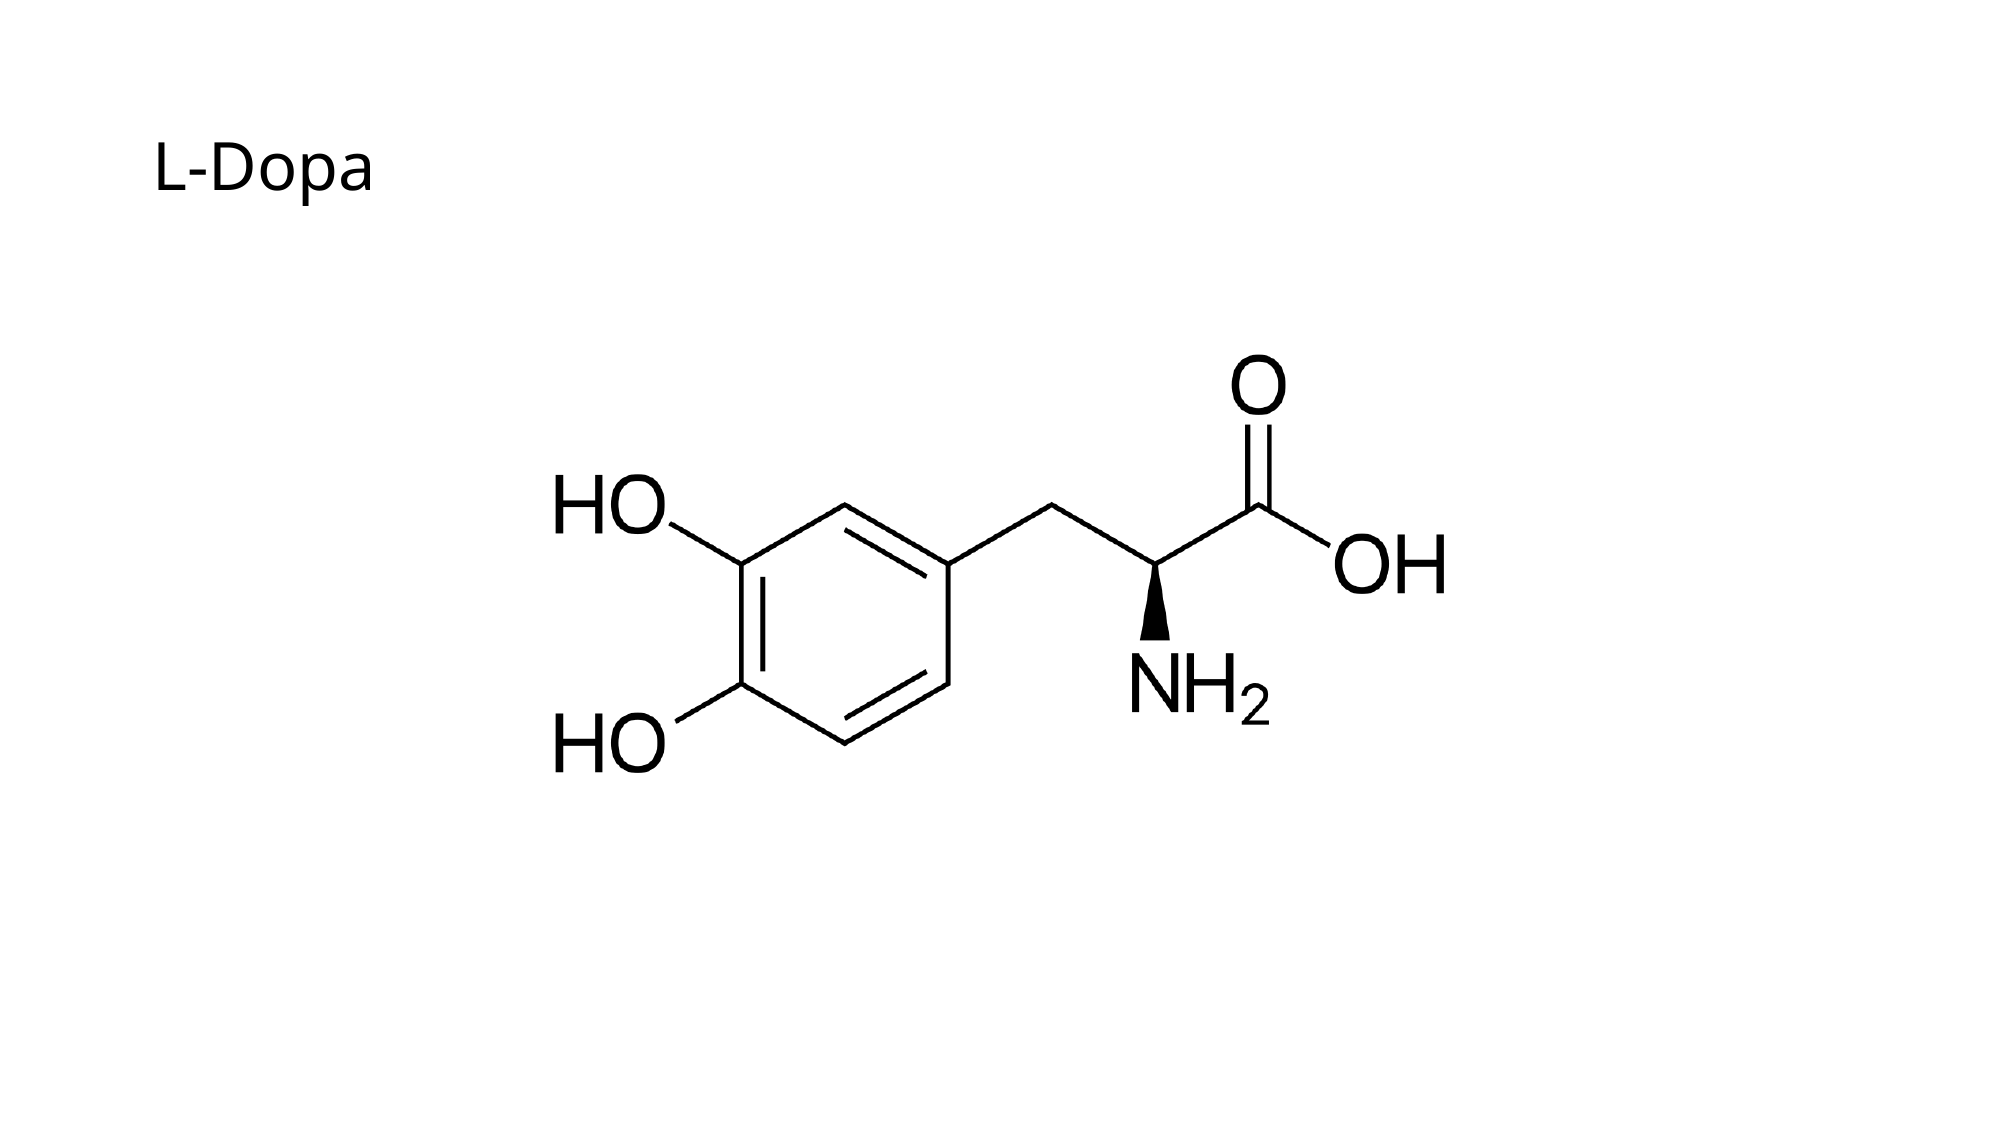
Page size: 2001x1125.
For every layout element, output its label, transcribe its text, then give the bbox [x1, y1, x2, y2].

title L-Dopa [137, 59, 1863, 278]
picture [526, 325, 1473, 802]
